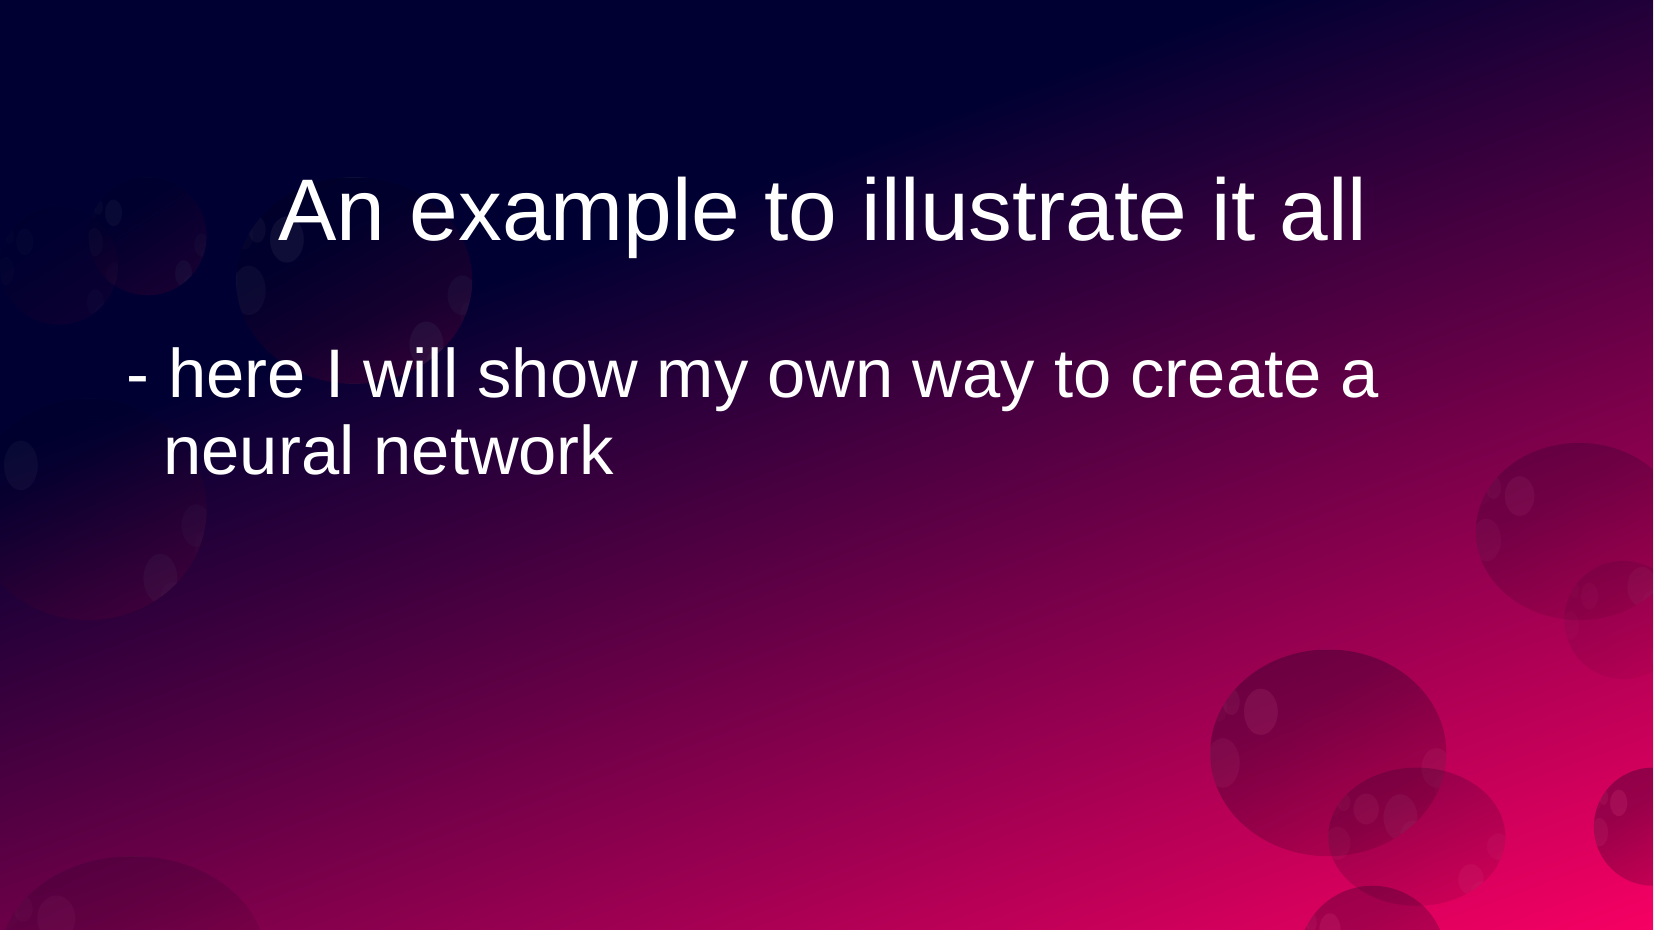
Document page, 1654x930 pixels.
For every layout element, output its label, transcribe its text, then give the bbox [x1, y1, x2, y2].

title An example to illustrate it all - here I will show my own way to create a neural network [88, 11, 1565, 638]
picture [1648, 0, 1654, 930]
